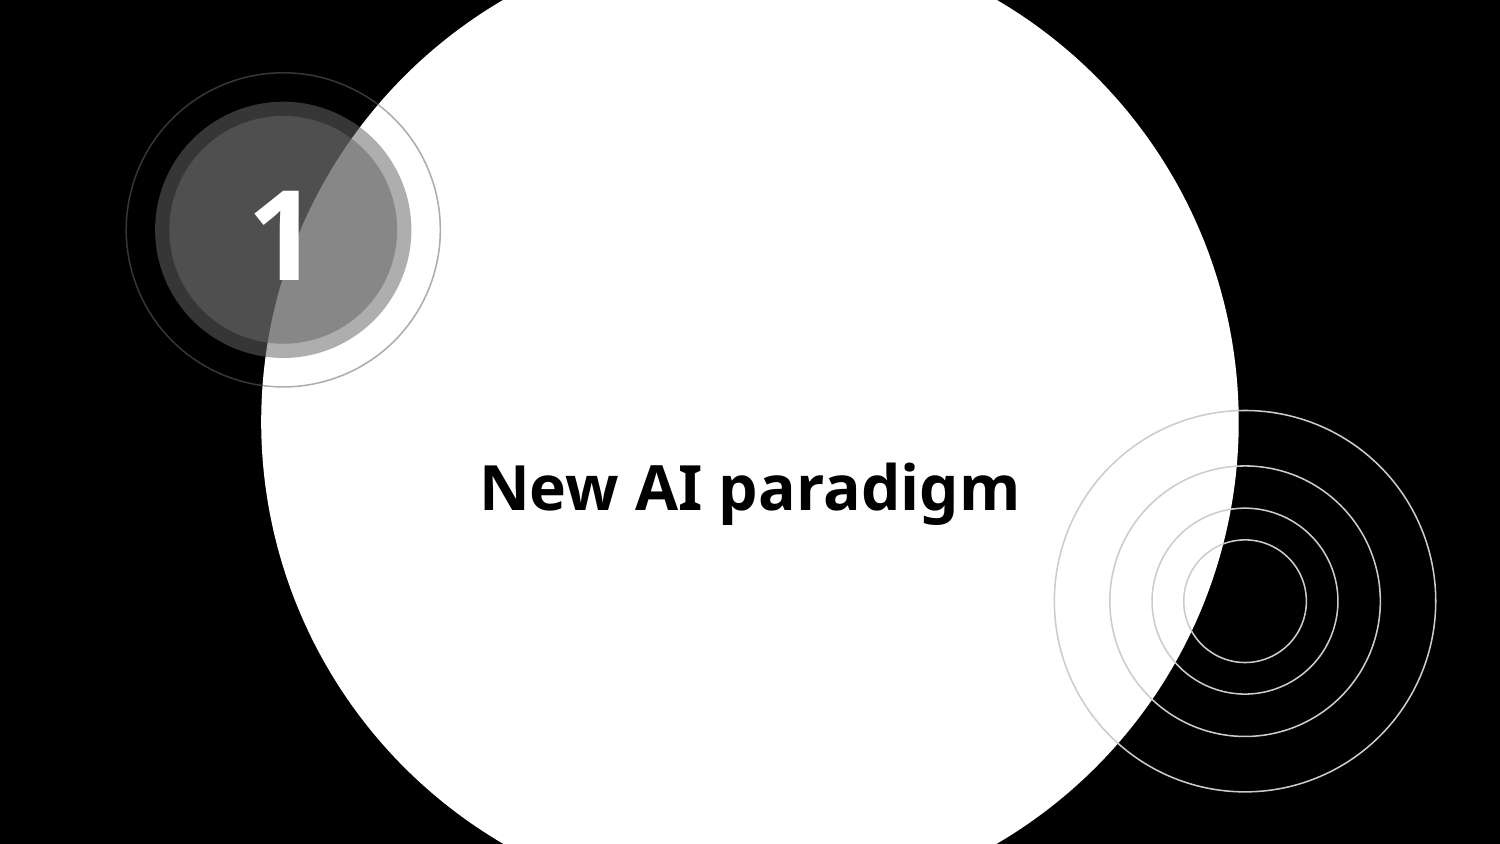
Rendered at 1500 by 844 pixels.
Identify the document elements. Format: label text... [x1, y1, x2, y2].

title New AI paradigm [366, 158, 1134, 688]
text_box 1 [169, 116, 398, 345]
